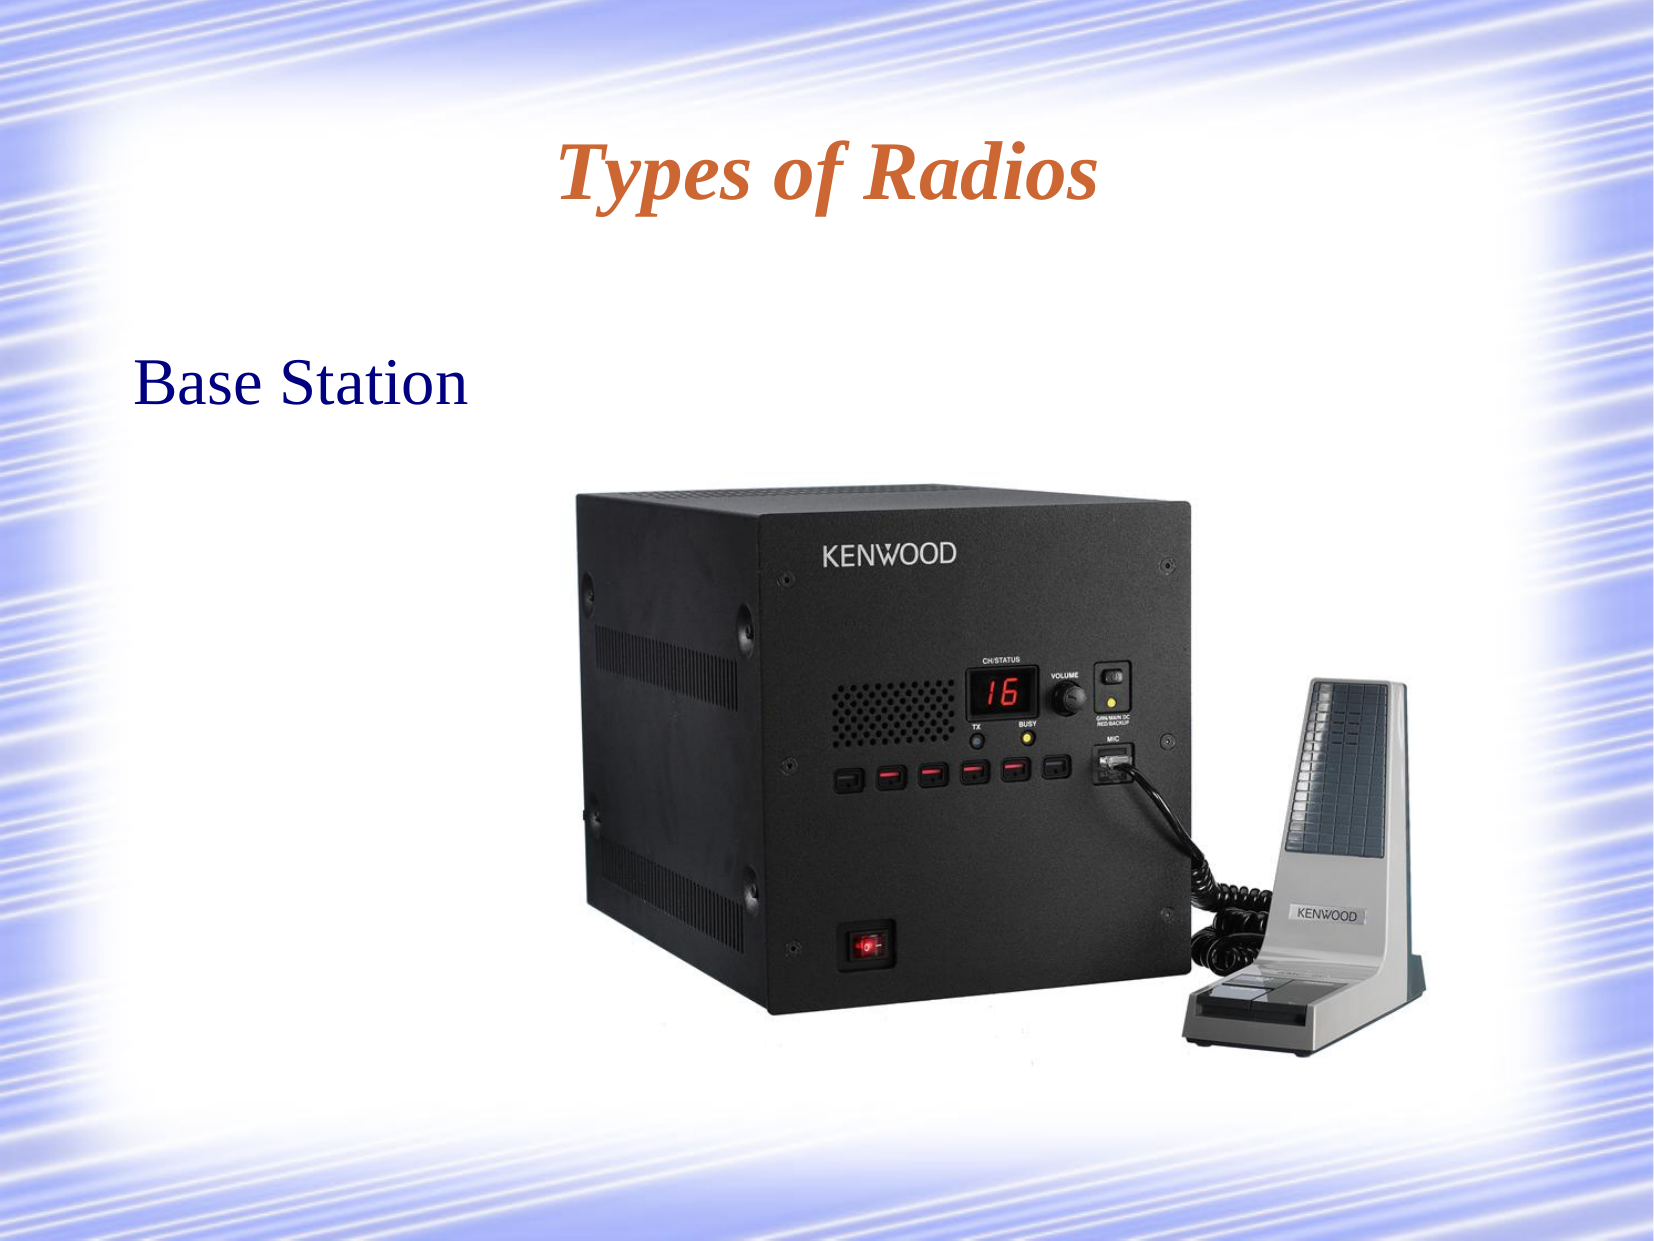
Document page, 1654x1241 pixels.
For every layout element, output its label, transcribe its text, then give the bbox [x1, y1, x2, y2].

title Types of Radios [121, 67, 1534, 275]
list Base Station [121, 344, 1534, 1127]
picture [0, 0, 1654, 1241]
